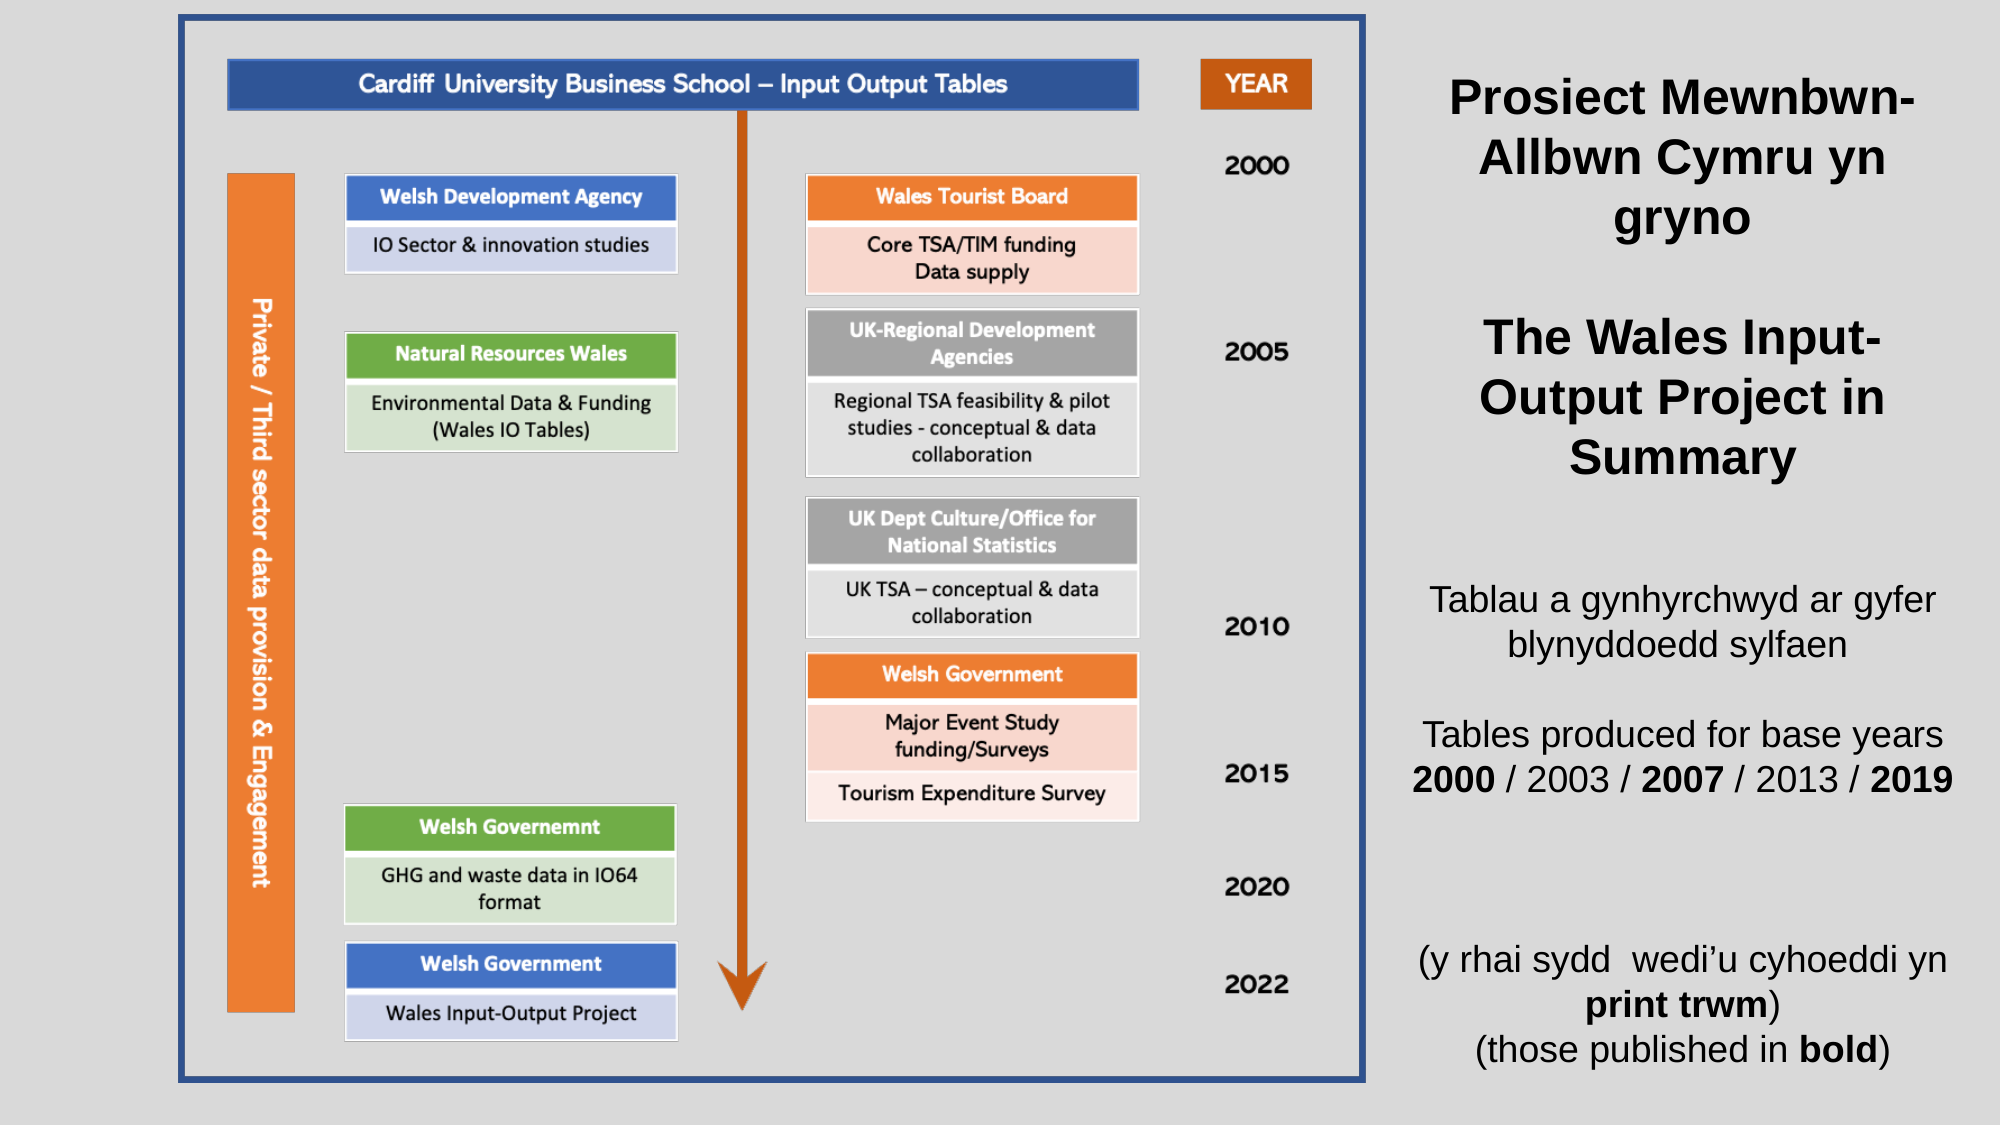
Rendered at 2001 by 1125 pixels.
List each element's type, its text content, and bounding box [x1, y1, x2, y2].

text_box Prosiect Mewnbwn-Allbwn Cymru yn gryno The Wales Input-Output Project in Summary Tablau a gynhyrchwyd ar gyfer blynyddoedd sylfaen Tables produced for base years 2000 / 2003 / 2007 / 2013 / 2019 (y rhai sydd wedi’u cyhoeddi yn print trwm) (those published in bold) [1391, 57, 1975, 1088]
picture [177, 13, 1367, 1083]
